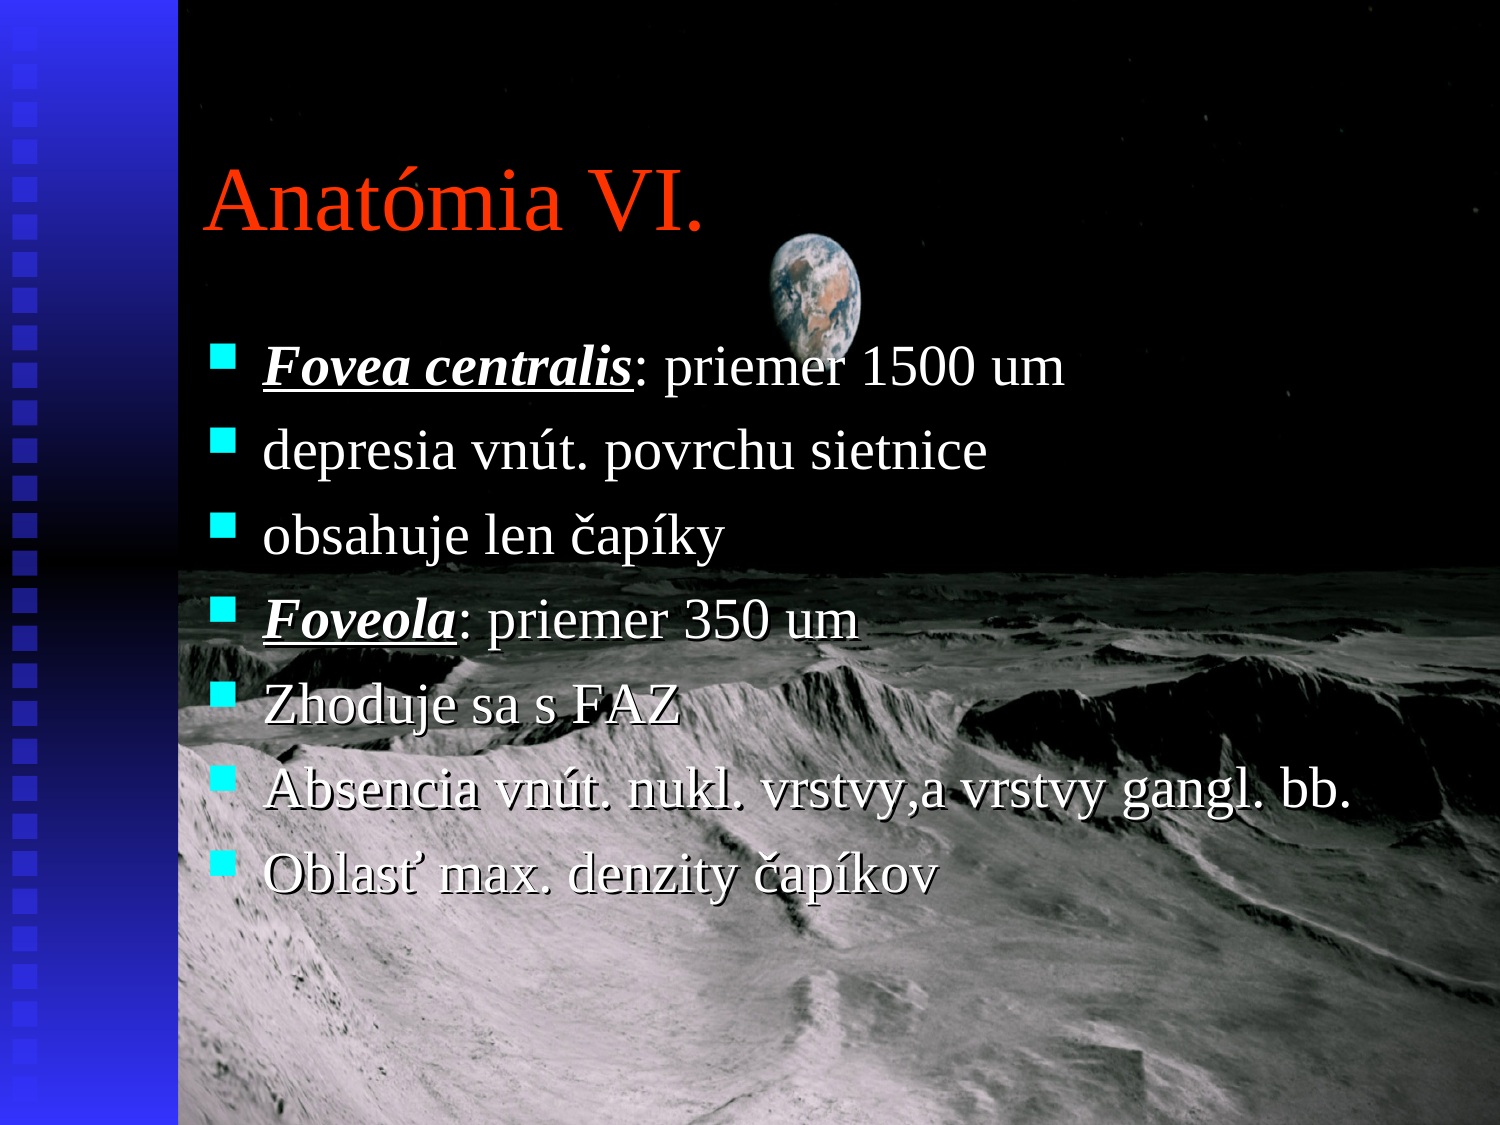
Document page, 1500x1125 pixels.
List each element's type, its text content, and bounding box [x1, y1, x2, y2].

title Anatómia VI. [187, 99, 1463, 288]
picture [0, 0, 1500, 1125]
list Fovea centralis: priemer 1500 um depresia vnút. povrchu sietnice obsahuje len čapíky Foveola: priemer 350 um Zhoduje sa s FAZ Absencia vnút. nukl. vrstvy,a vrstvy gangl. bb. Oblasť max. denzity čapíkov [191, 319, 1467, 995]
